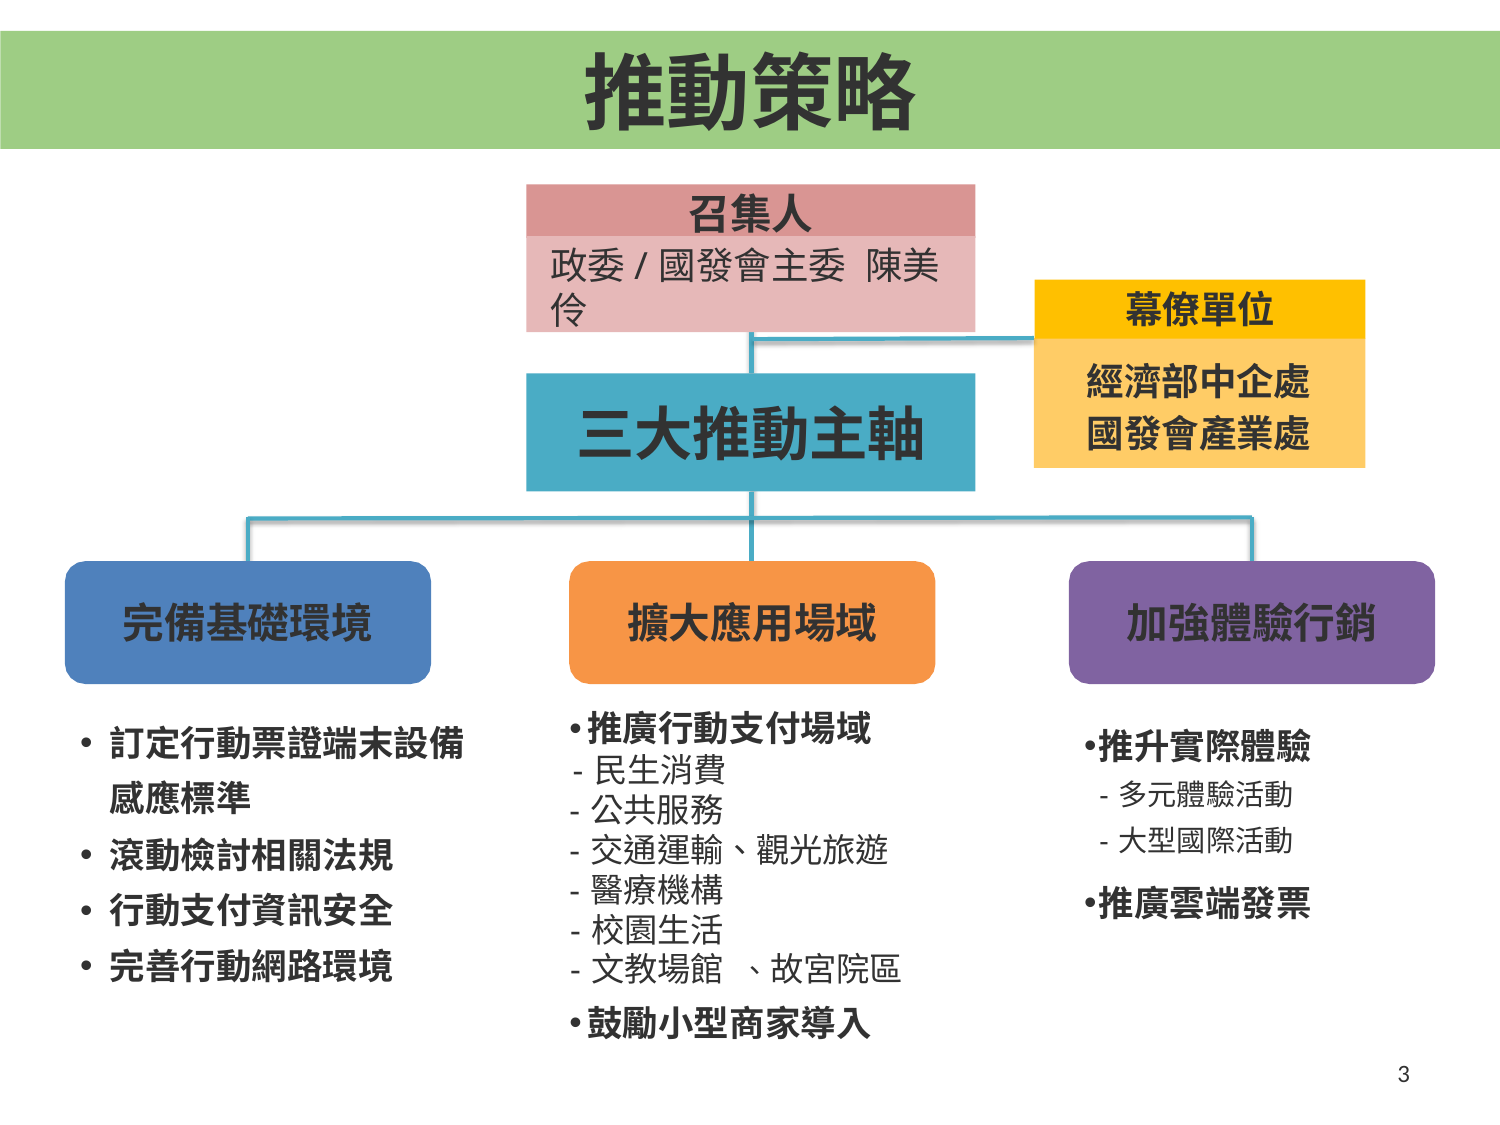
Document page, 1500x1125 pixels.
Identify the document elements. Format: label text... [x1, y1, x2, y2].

text_box [741, 279, 1366, 468]
text_box 三大推動主軸 [526, 373, 976, 492]
slide_number <編號> [1074, 1042, 1425, 1103]
text_box 經濟部中企處 國發會產業處 [1033, 351, 1365, 455]
text_box 推動策略 [0, 30, 1500, 149]
text_box 擴大應用場域 [625, 594, 880, 647]
text_box 政委/國發會主委 陳美伶 [526, 236, 976, 333]
text_box 推廣行動支付場域 -民生消費 -公共服務 -交通運輸、觀光旅遊 -醫療機構 -校園生活 -文教場館 、故宮院區 鼓勵小型商家導入 [567, 691, 1095, 1044]
text_box [64, 492, 1436, 685]
text_box [569, 561, 936, 685]
text_box 召集人 [526, 184, 976, 236]
text_box 幕僚單位 [1035, 284, 1366, 332]
text_box 推升實際體驗 -多元體驗活動 -大型國際活動 推廣雲端發票 [1095, 694, 1421, 924]
text_box 加強體驗行銷 [1124, 594, 1380, 647]
text_box 完備基礎環境 [120, 594, 376, 647]
text_box 訂定行動票證端末設備 感應標準 滾動檢討相關法規 行動支付資訊安全 完善行動網路環境 [77, 705, 511, 987]
